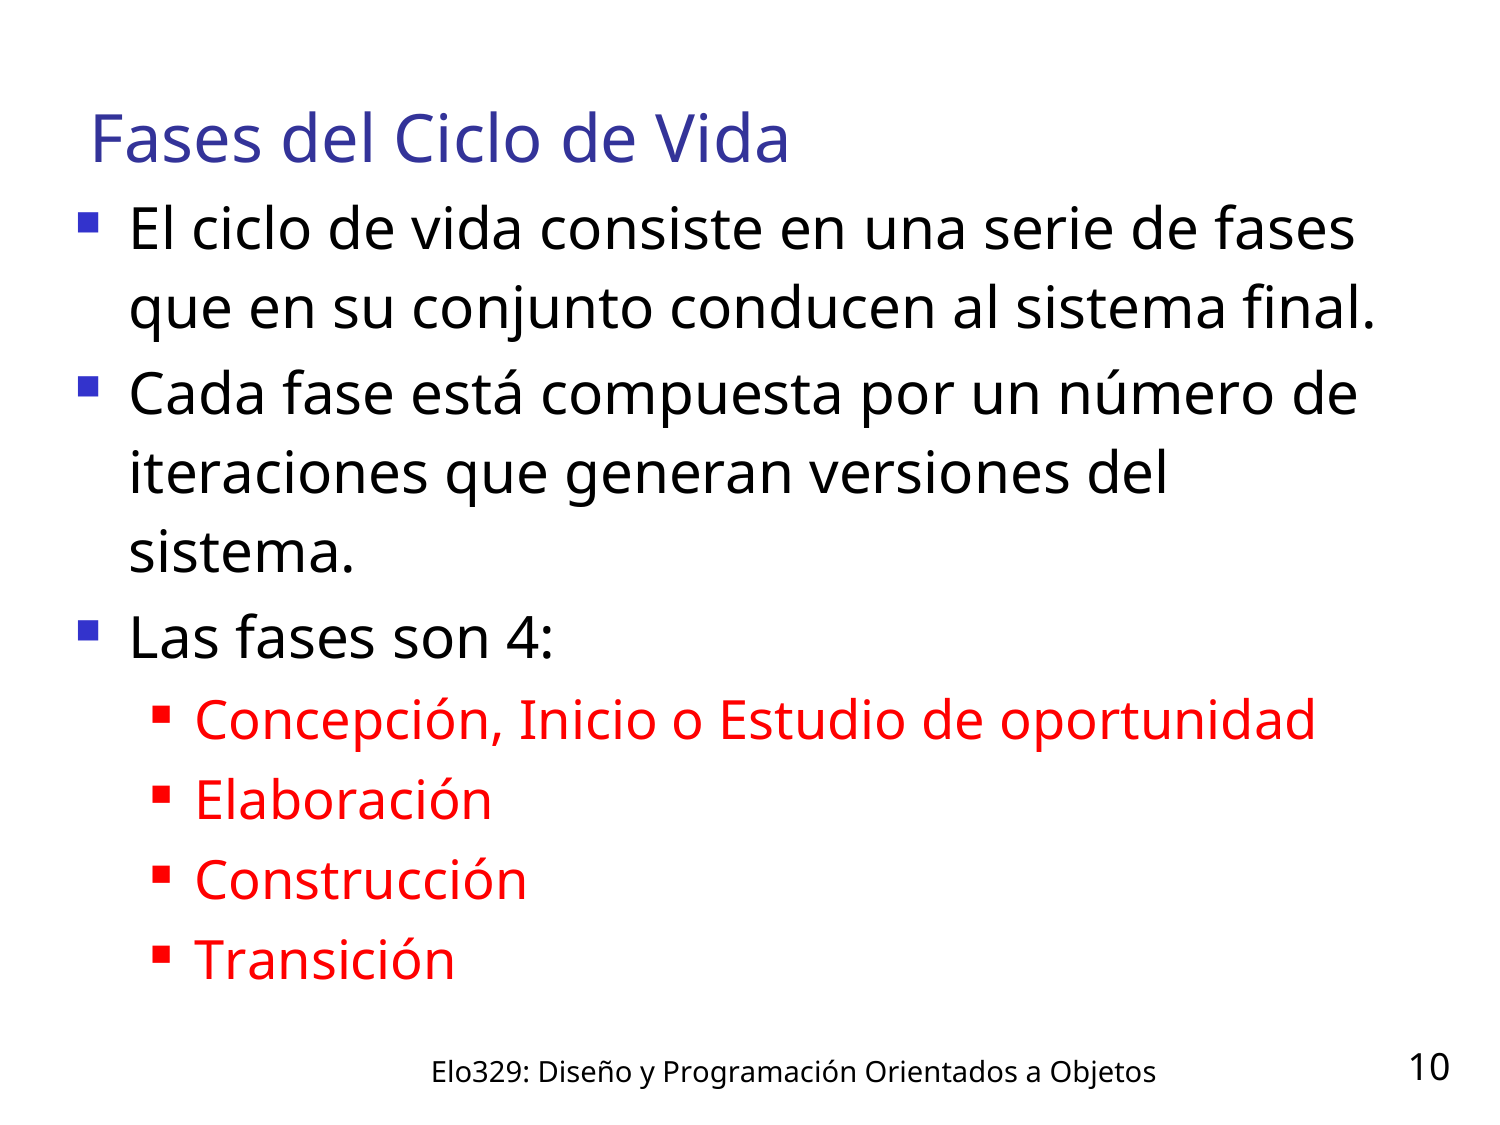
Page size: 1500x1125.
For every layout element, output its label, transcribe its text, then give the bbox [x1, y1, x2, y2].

list El ciclo de vida consiste en una serie de fases que en su conjunto conducen al sistema final. Cada fase está compuesta por un número de iteraciones que generan versiones del sistema. Las fases son 4: Concepción, Inicio o Estudio de oportunidad Elaboración Construcción Transición [75, 187, 1398, 1051]
title Fases del Ciclo de Vida [75, 10, 1426, 188]
